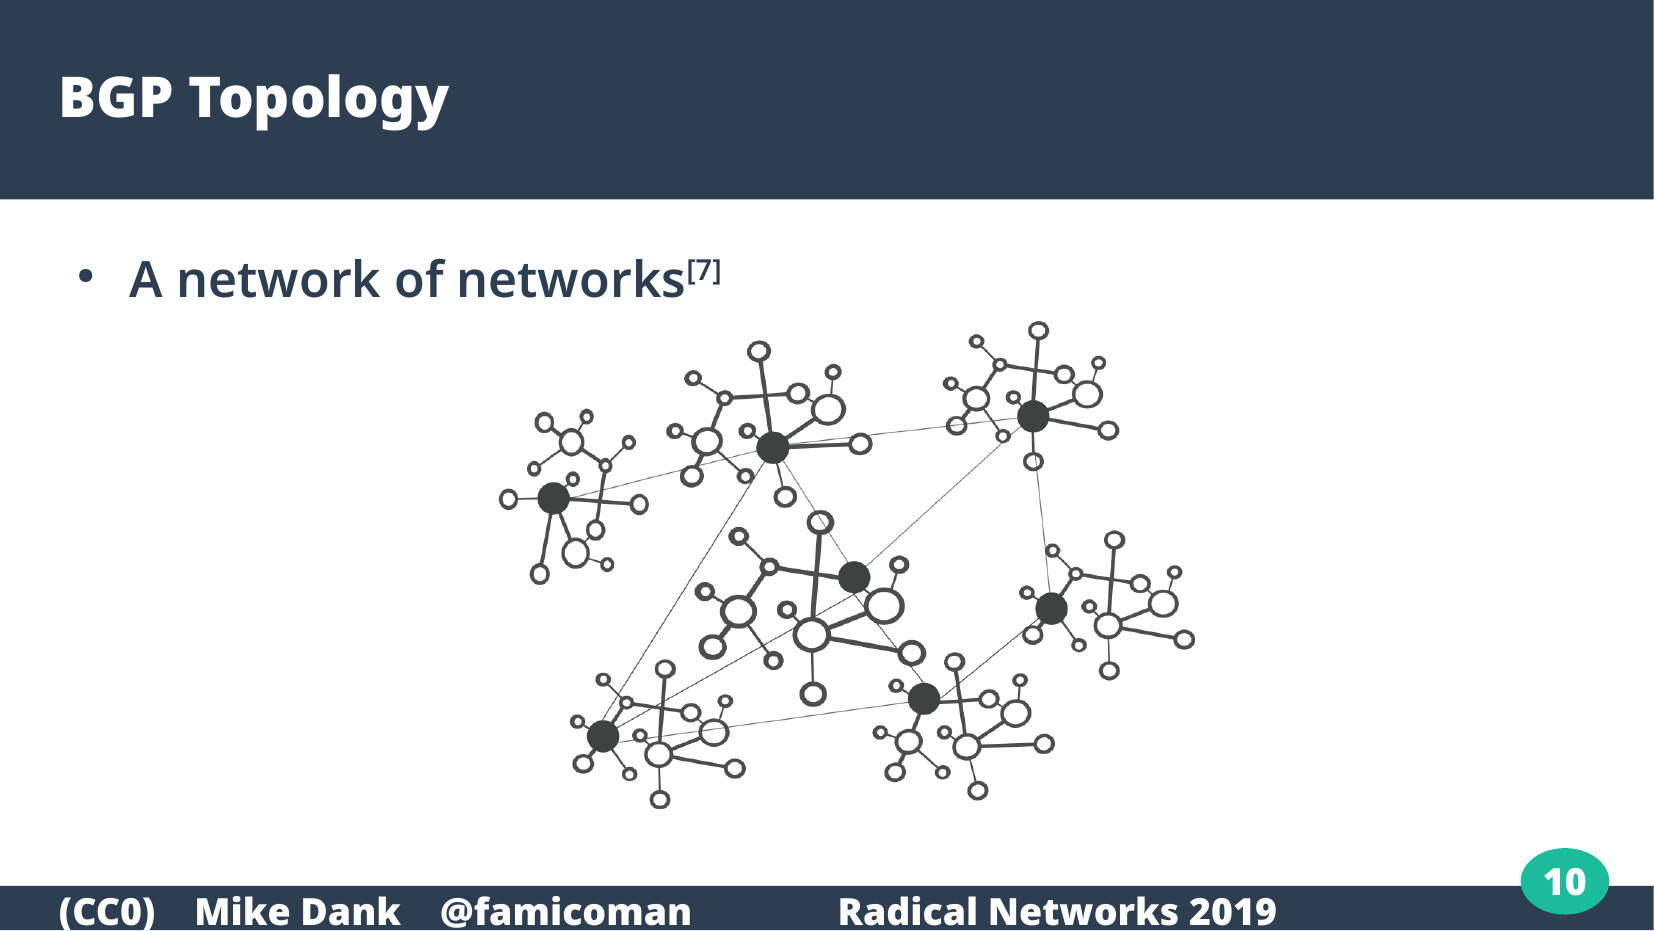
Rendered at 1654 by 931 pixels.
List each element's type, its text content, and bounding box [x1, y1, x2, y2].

list A network of networks[7] [59, 243, 1595, 864]
picture [446, 314, 1208, 826]
title BGP Topology [59, 37, 1595, 155]
